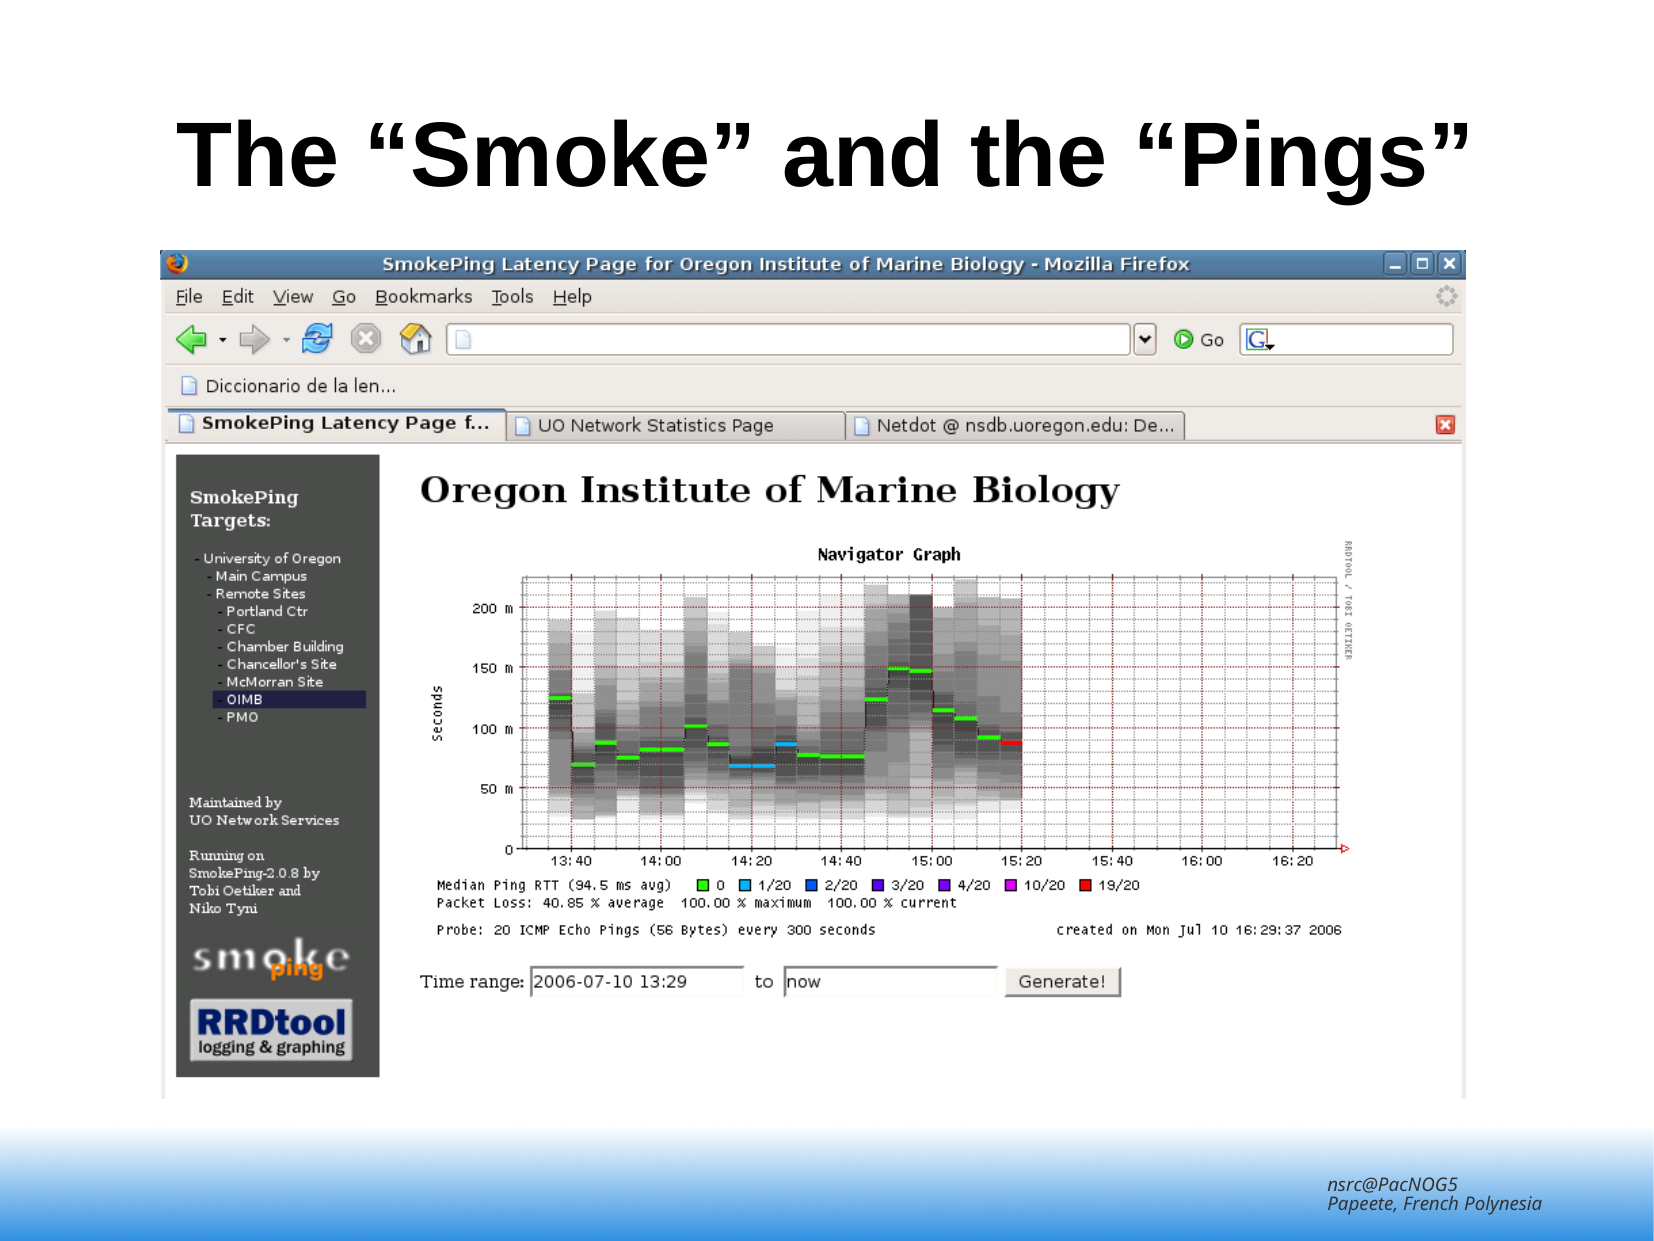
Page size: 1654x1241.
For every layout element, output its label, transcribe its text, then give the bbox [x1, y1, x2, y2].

title The “Smoke” and the “Pings” [82, 56, 1571, 249]
picture [0, 1124, 1654, 1241]
picture [160, 250, 1466, 1099]
